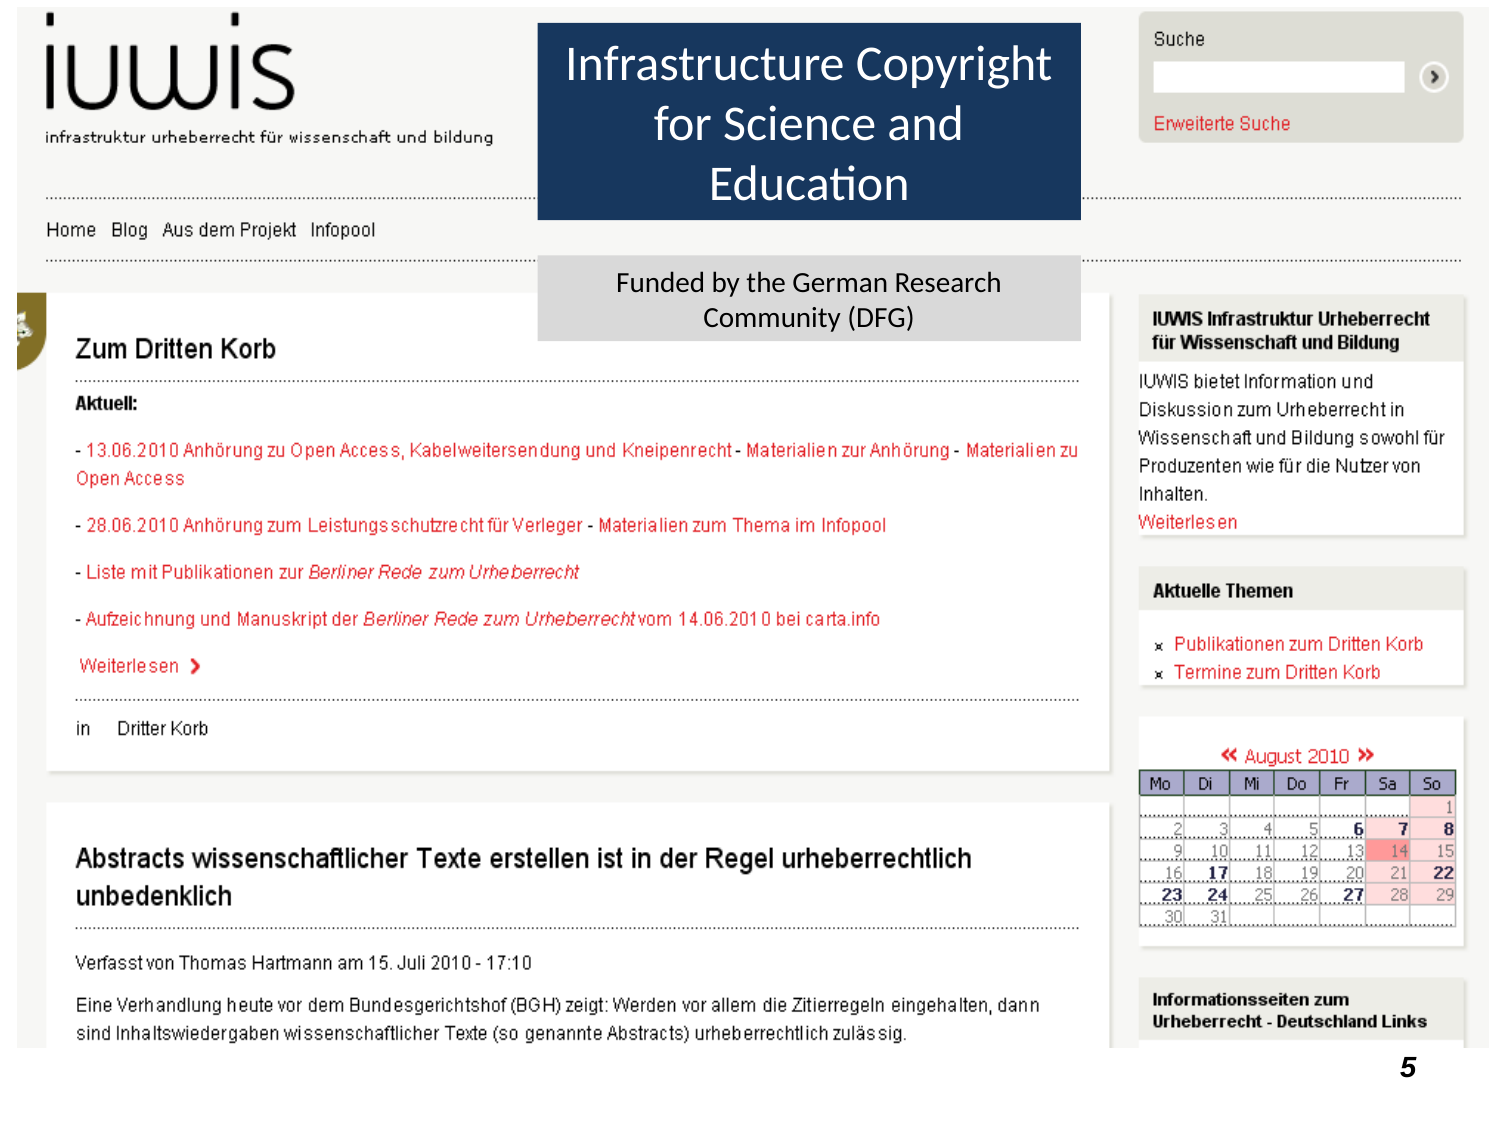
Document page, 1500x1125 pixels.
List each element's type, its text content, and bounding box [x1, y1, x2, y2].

text_box Funded by the German Research Community (DFG) [537, 255, 1081, 342]
picture [17, 7, 1489, 1048]
text_box Infrastructure Copyright for Science and Education [537, 22, 1081, 221]
